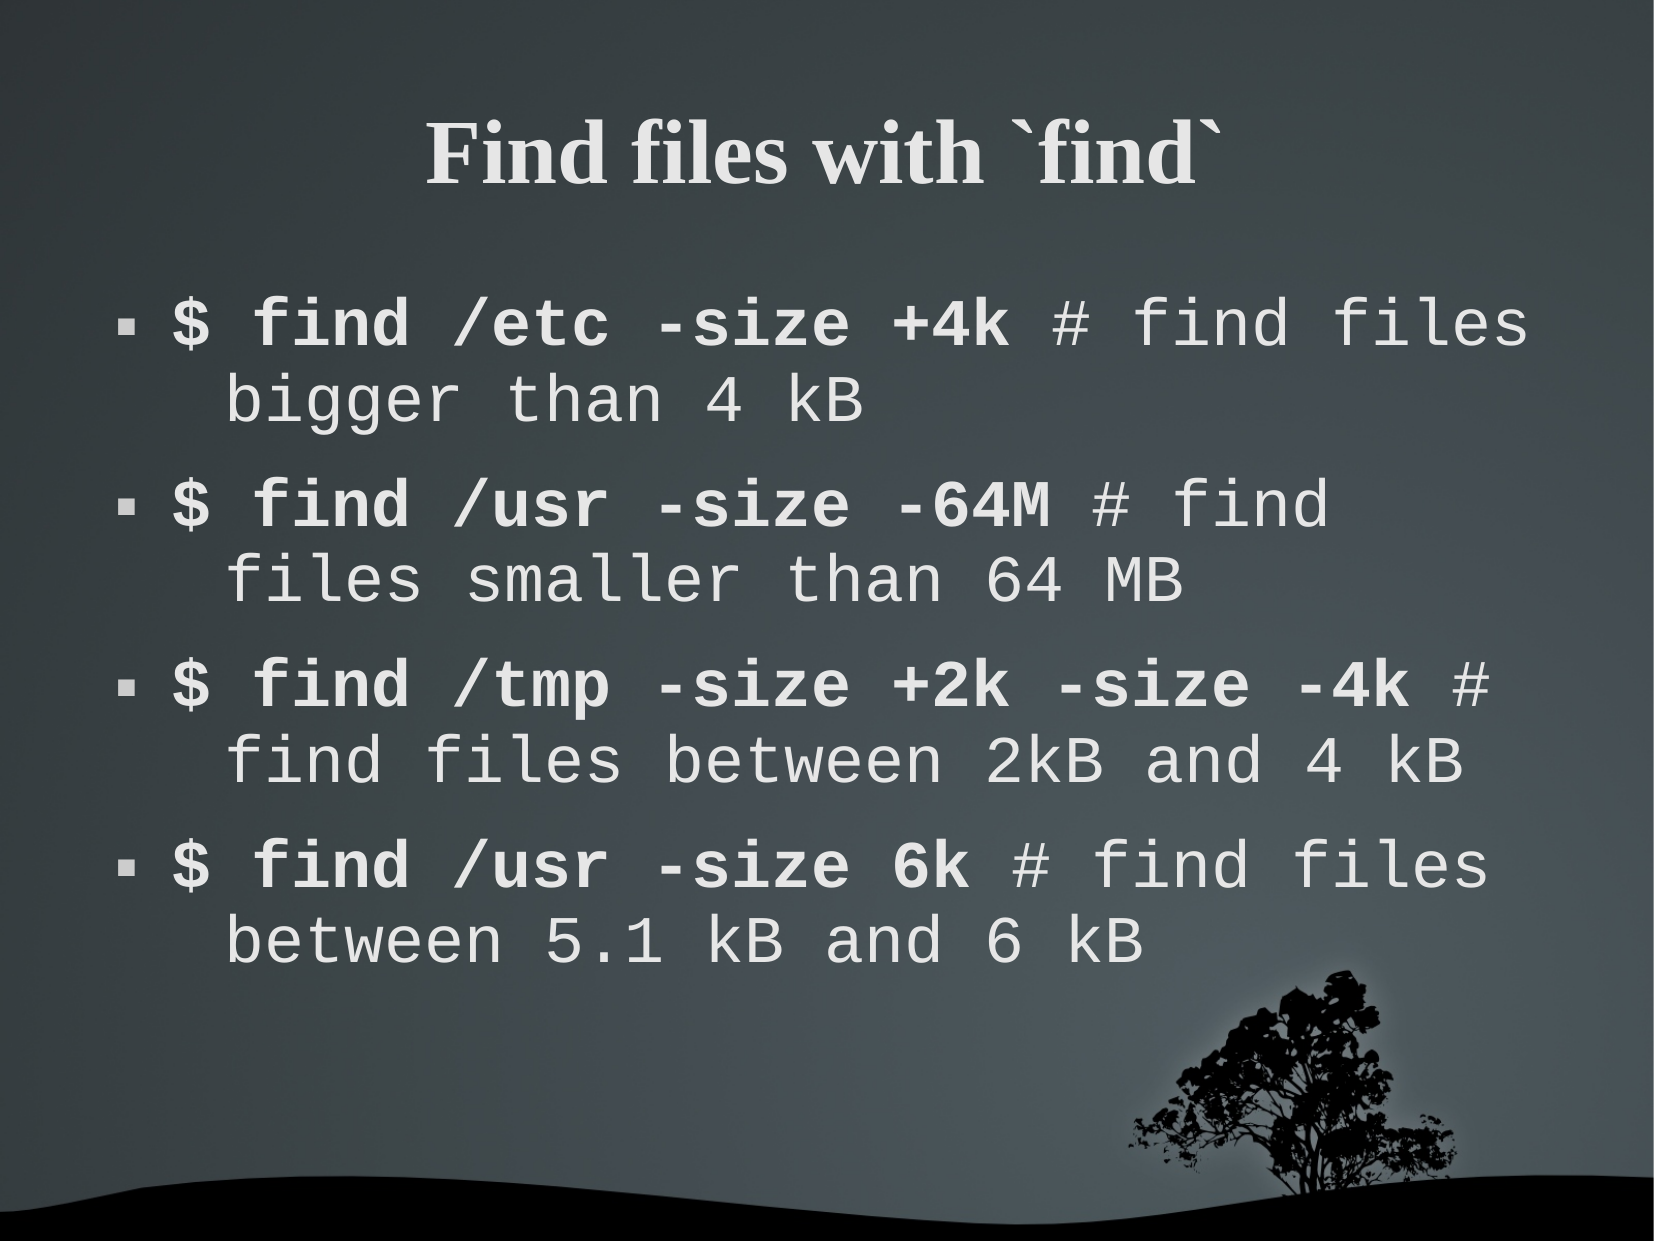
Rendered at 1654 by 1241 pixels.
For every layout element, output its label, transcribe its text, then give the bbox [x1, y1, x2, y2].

list $ find /etc -size +4k # find files bigger than 4 kB $ find /usr -size -64M # find files smaller than 64 ΜB $ find /tmp -size +2k -size -4k # find files between 2kB and 4 kB $ find /usr -size 6k # find files between 5.1 kB and 6 kB [82, 290, 1571, 1109]
picture [0, 0, 1654, 1241]
title Find files with `find` [82, 33, 1571, 273]
